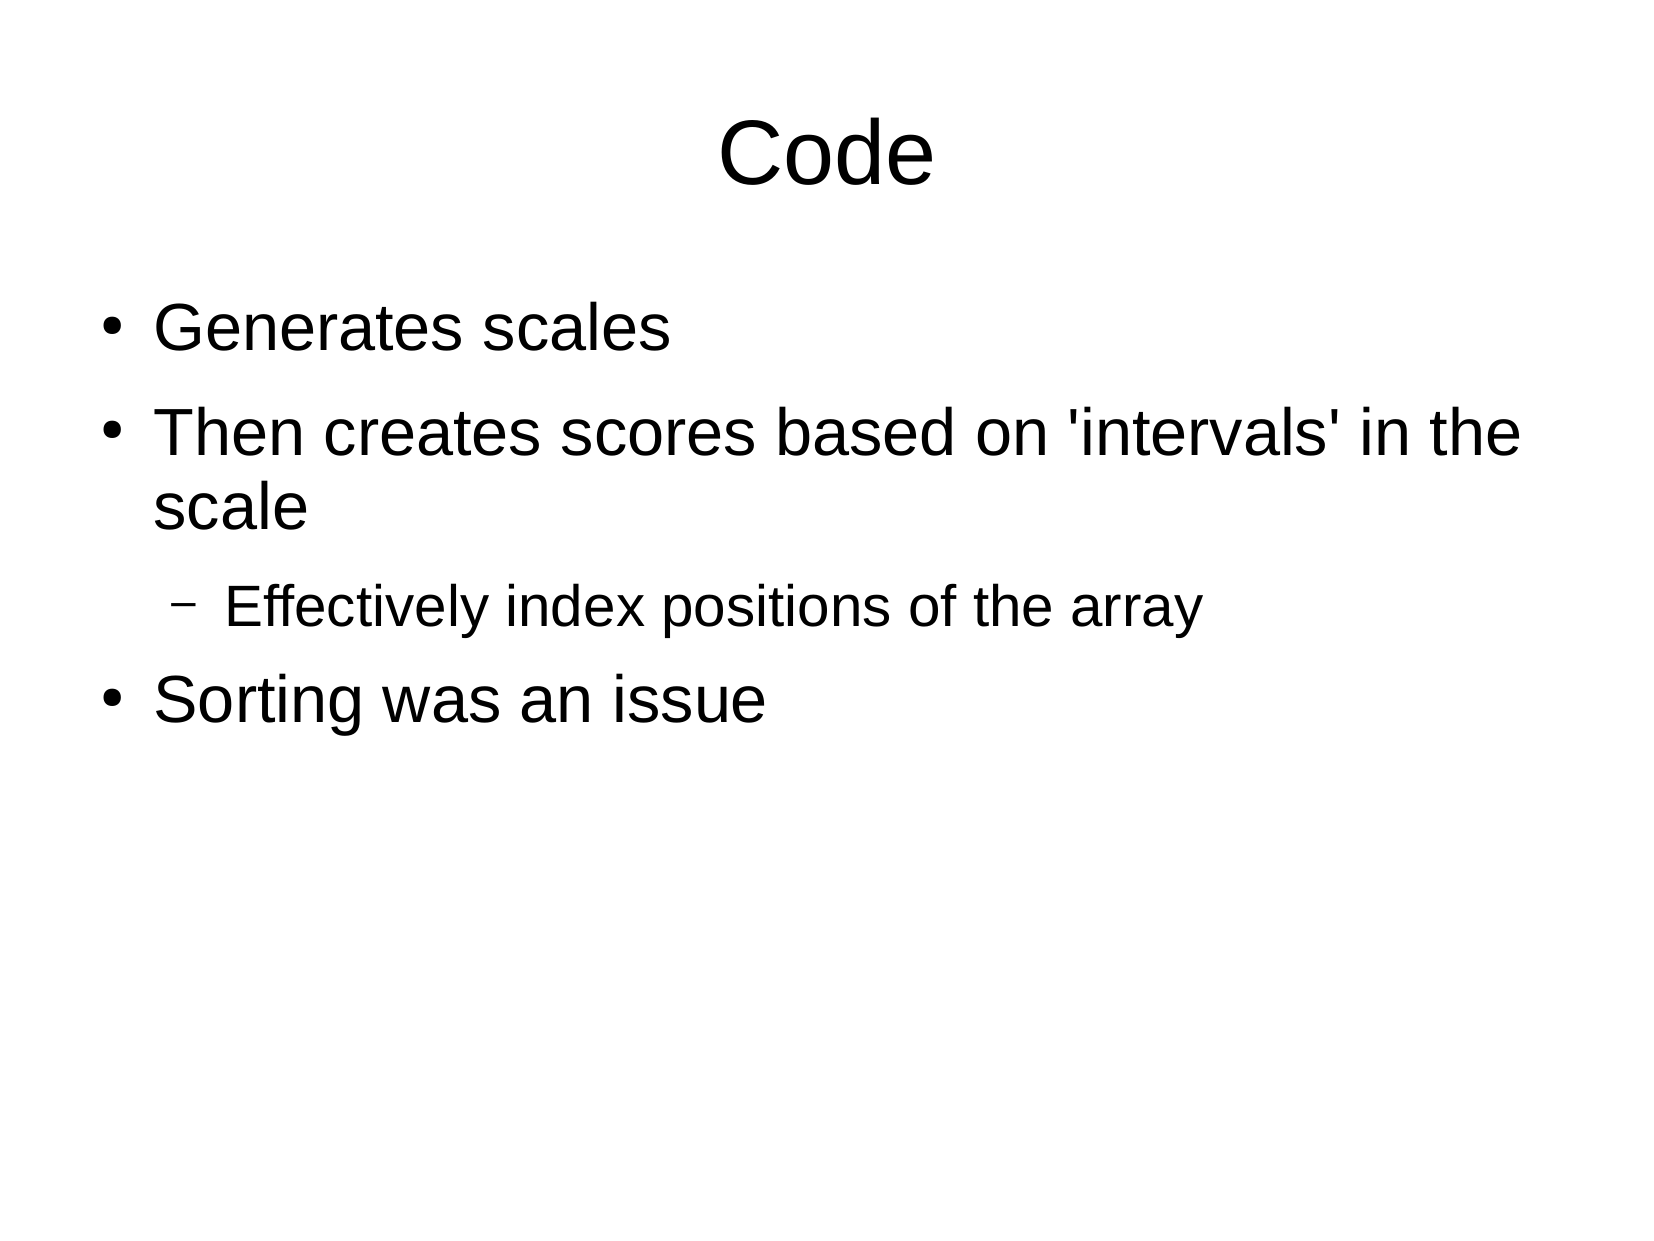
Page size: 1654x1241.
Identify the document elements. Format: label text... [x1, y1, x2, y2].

list Generates scales Then creates scores based on 'intervals' in the scale Effectively index positions of the array Sorting was an issue [82, 290, 1571, 1010]
title Code [82, 49, 1571, 257]
